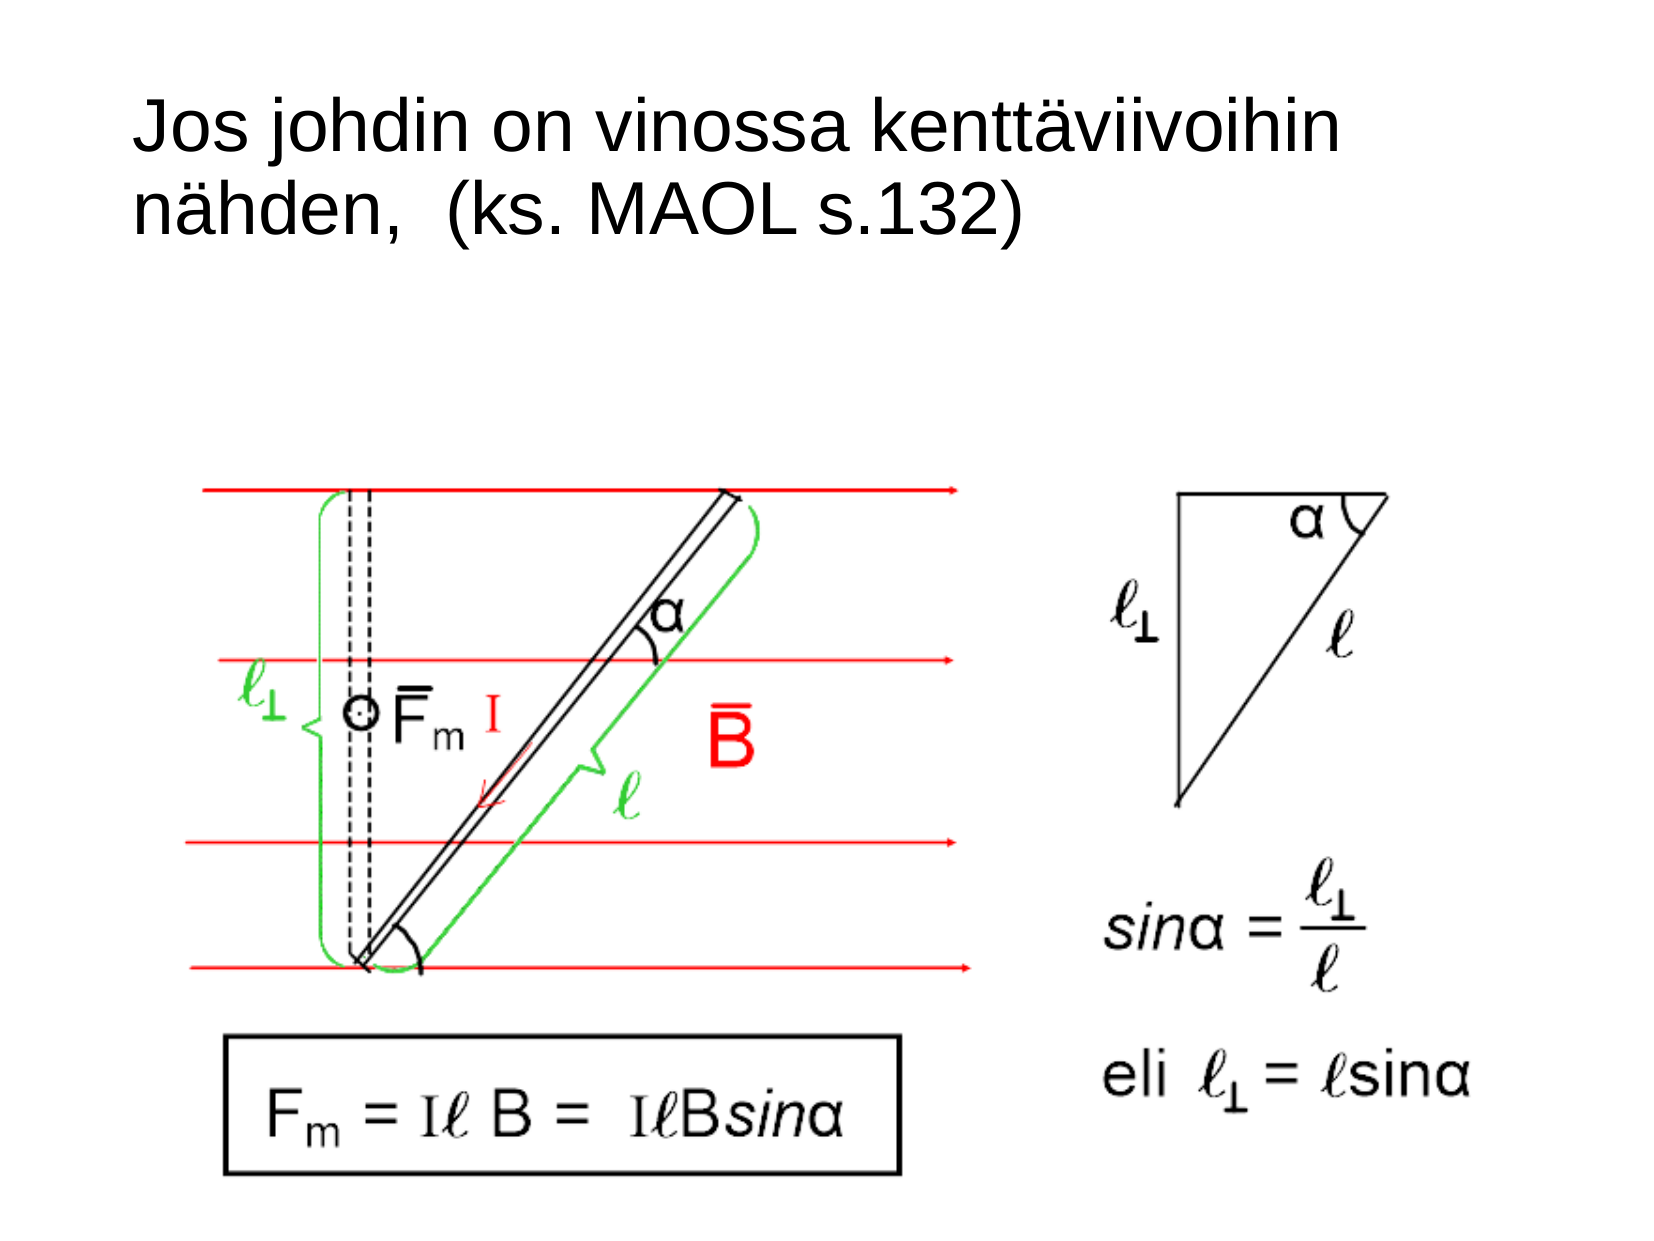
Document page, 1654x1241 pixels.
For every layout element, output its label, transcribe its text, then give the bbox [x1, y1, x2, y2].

text_box Jos johdin on vinossa kenttäviivoihin nähden, (ks. MAOL s.132) [118, 75, 1418, 343]
picture [139, 393, 1548, 1229]
